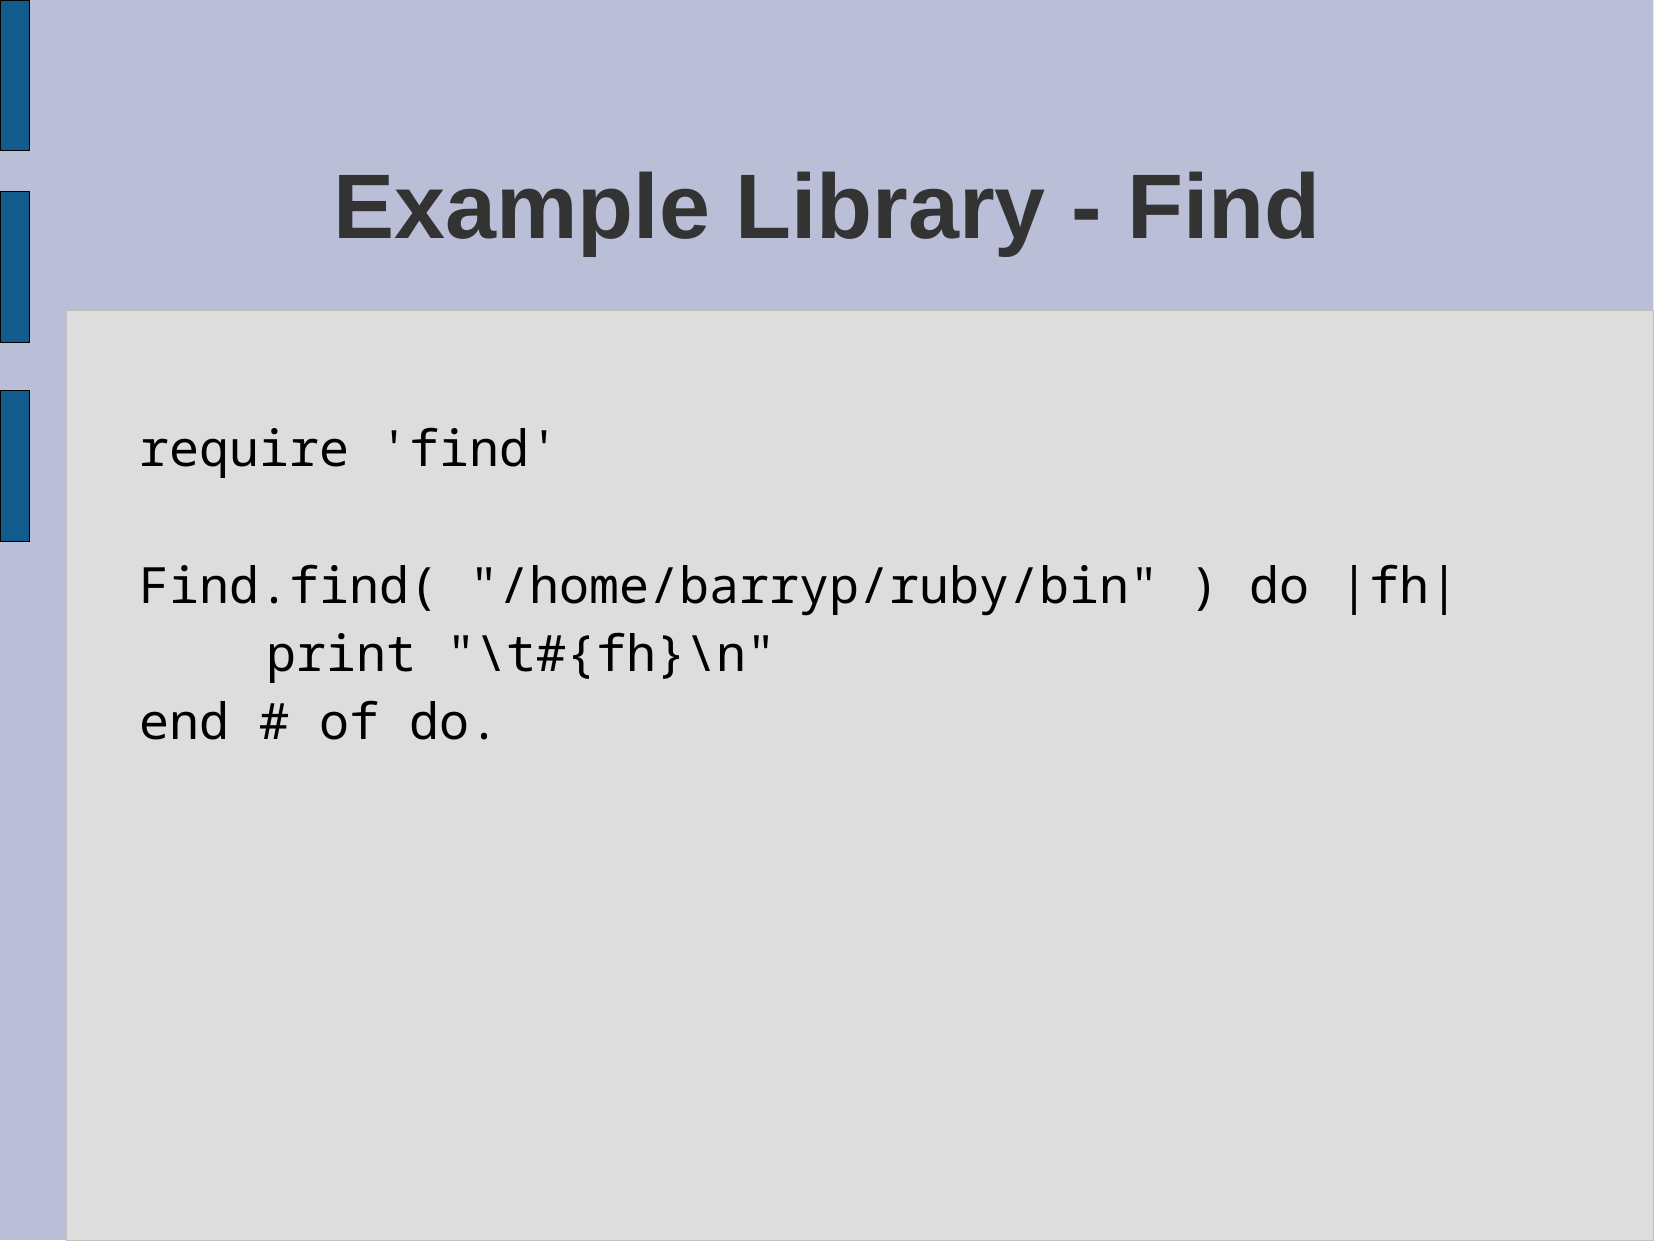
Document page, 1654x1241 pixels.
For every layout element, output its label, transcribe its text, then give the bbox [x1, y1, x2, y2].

title Example Library - Find [121, 102, 1534, 311]
list require 'find' Find.find( "/home/barryp/ruby/bin" ) do |fh| print "\t#{fh}\n" end # of do. [121, 344, 1534, 1127]
